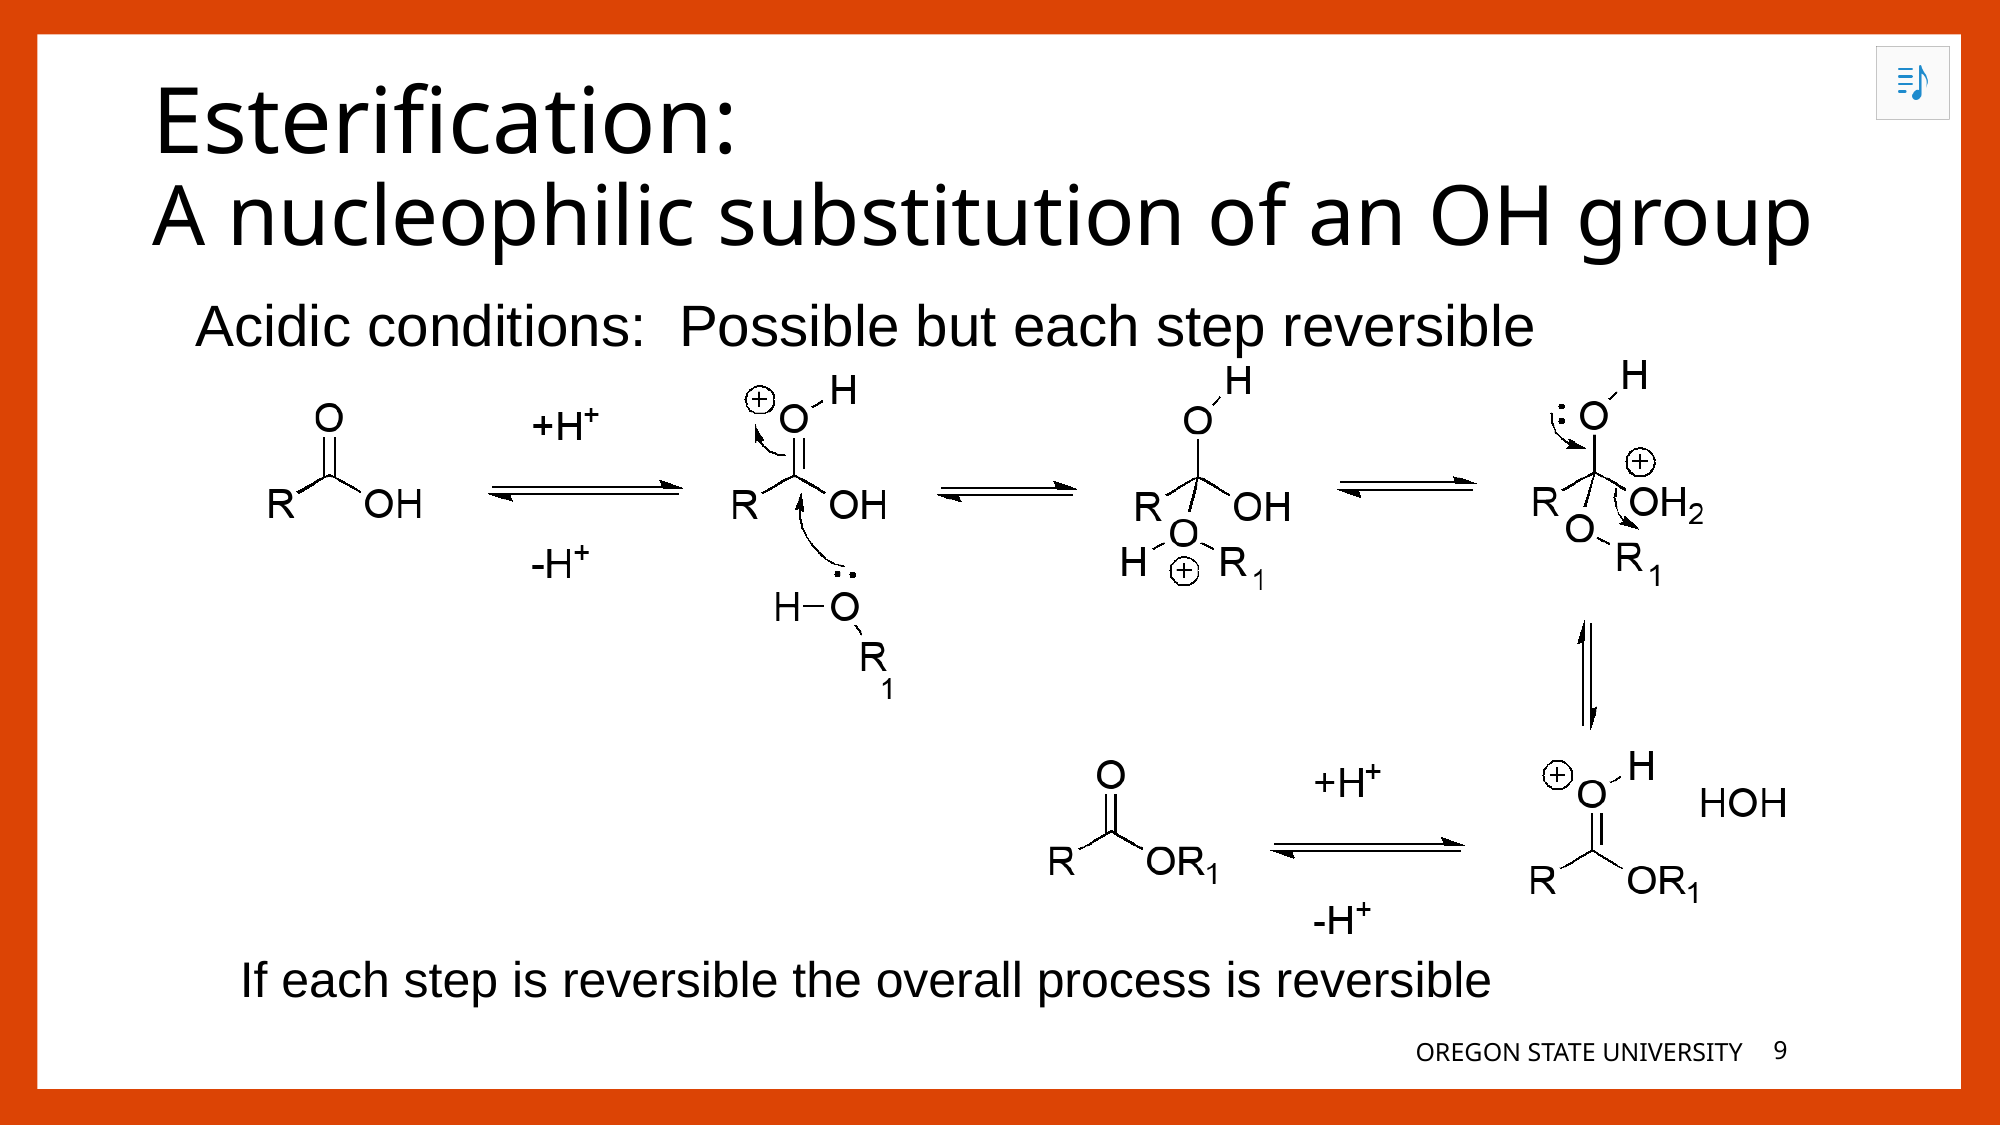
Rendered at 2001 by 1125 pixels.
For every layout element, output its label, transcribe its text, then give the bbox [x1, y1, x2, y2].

title Esterification: A nucleophilic substitution of an OH group [137, 59, 1863, 278]
slide_number 1 [1758, 1021, 1863, 1082]
text_box Acidic conditions: Possible but each step reversible [180, 285, 1553, 366]
text_box If each step is reversible the overall process is reversible [225, 976, 1508, 1016]
footer OREGON STATE UNIVERSITY [662, 1021, 1758, 1082]
text_box [1875, 45, 1951, 121]
picture [210, 348, 1828, 976]
